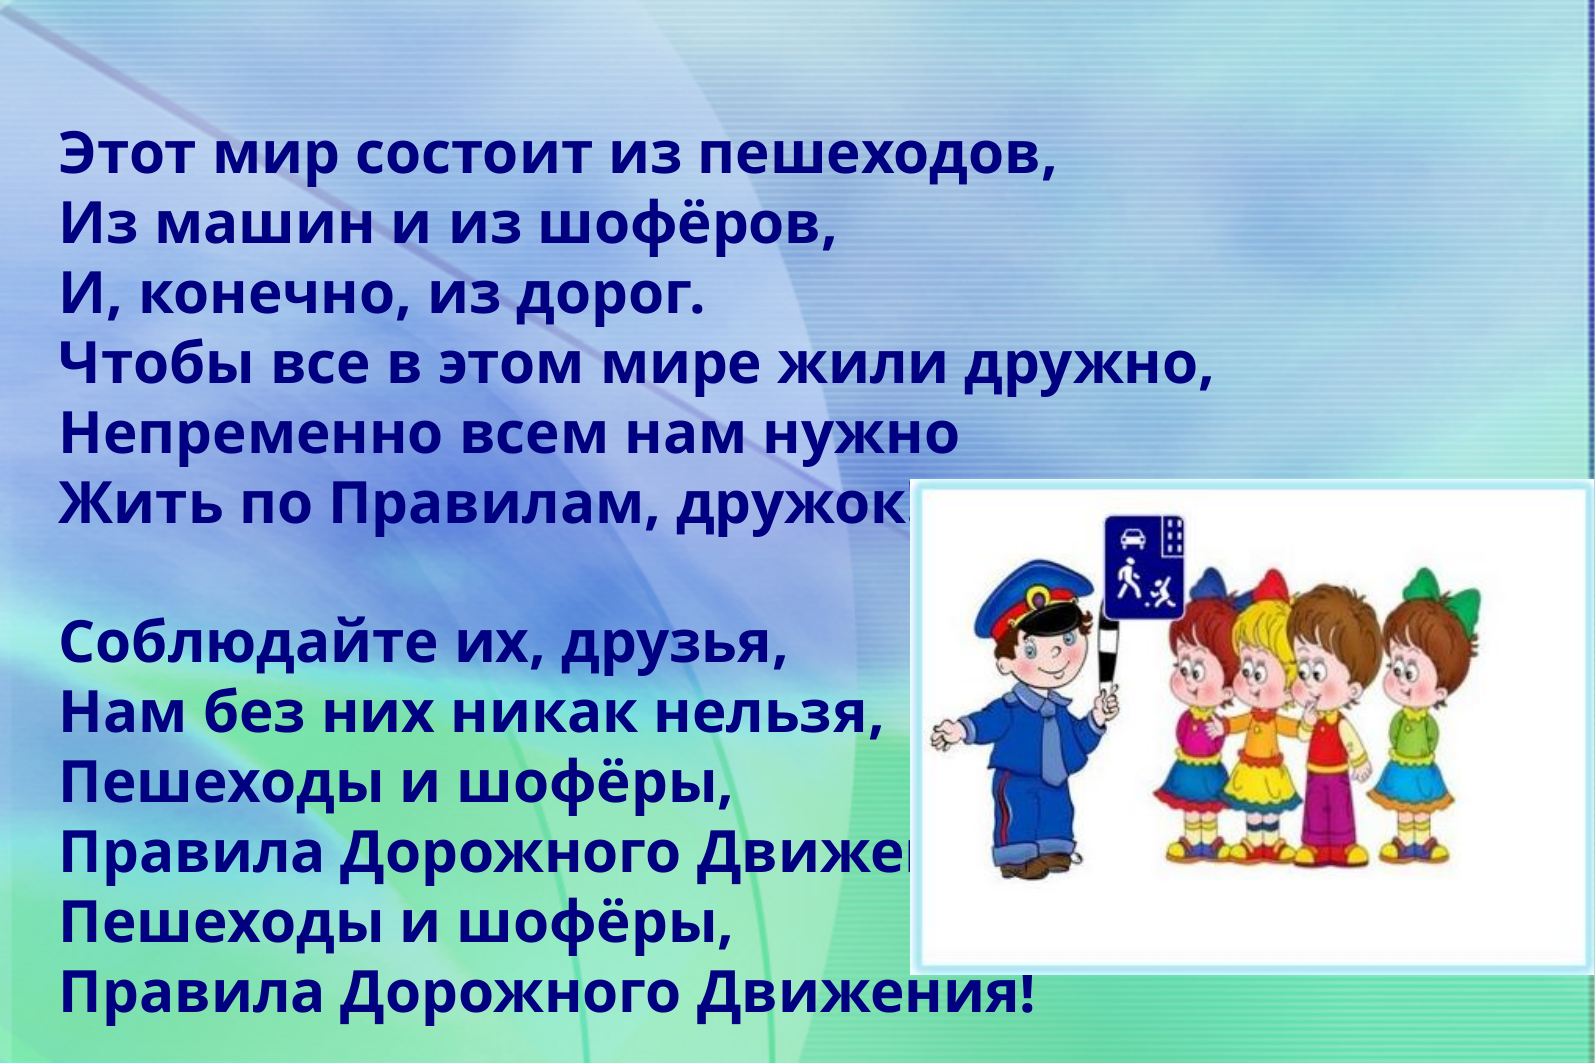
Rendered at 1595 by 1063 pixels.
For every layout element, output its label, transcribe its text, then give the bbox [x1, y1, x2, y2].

picture [910, 479, 1595, 975]
subtitle Этот мир состоит из пешеходов, Из машин и из шофёров, И, конечно, из дорог. Чтобы все в этом мире жили дружно, Непременно всем нам нужно Жить по Правилам, дружок! Соблюдайте их, друзья, Нам без них никак нельзя, Пешеходы и шофёры, Правила Дорожного Движения! Пешеходы и шофёры, Правила Дорожного Движения! [59, 114, 1515, 1027]
